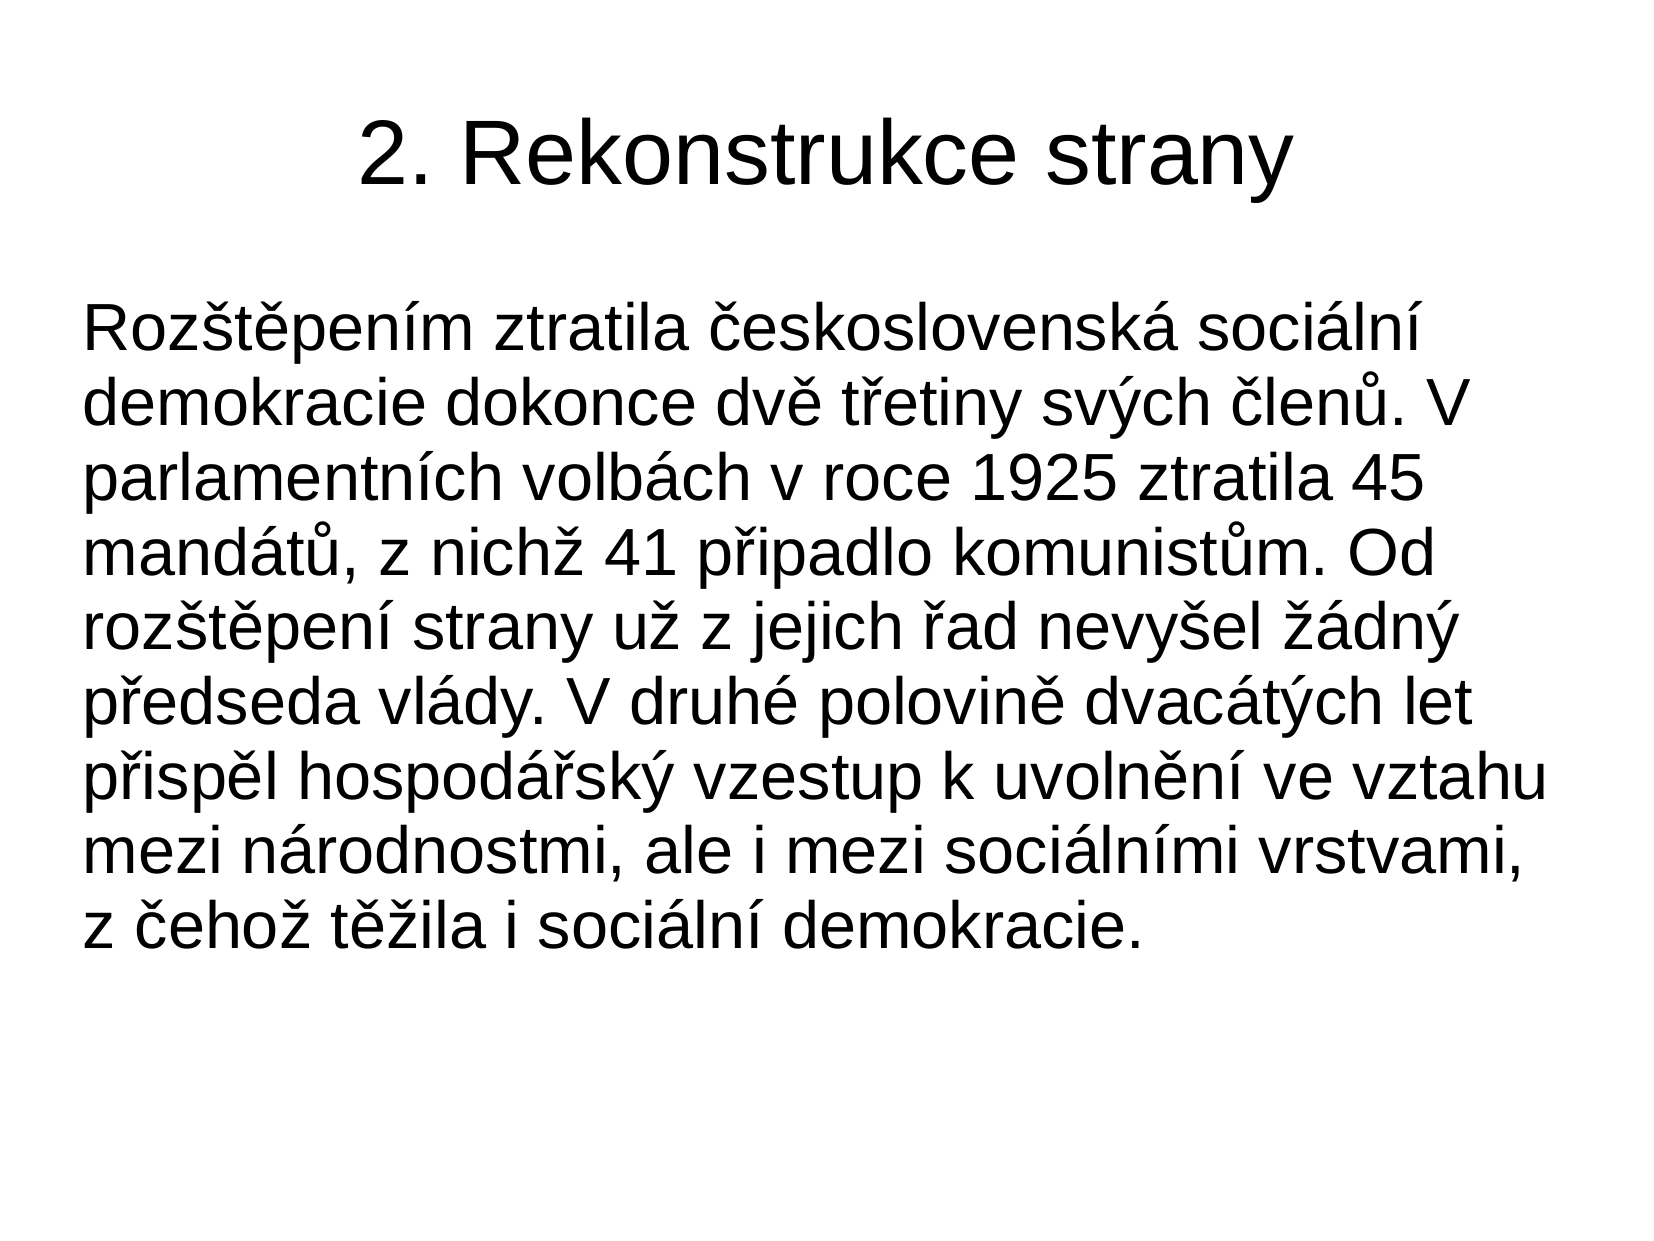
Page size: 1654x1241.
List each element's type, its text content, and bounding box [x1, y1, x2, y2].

title 2. Rekonstrukce strany [82, 49, 1571, 257]
list Rozštěpením ztratila československá sociální demokracie dokonce dvě třetiny svých členů. V parlamentních volbách v roce 1925 ztratila 45 mandátů, z nichž 41 připadlo komunistům. Od rozštěpení strany už z jejich řad nevyšel žádný předseda vlády. V druhé polovině dvacátých let přispěl hospodářský vzestup k uvolnění ve vztahu mezi národnostmi, ale i mezi sociálními vrstvami, z čehož těžila i sociální demokracie. [82, 290, 1571, 1010]
